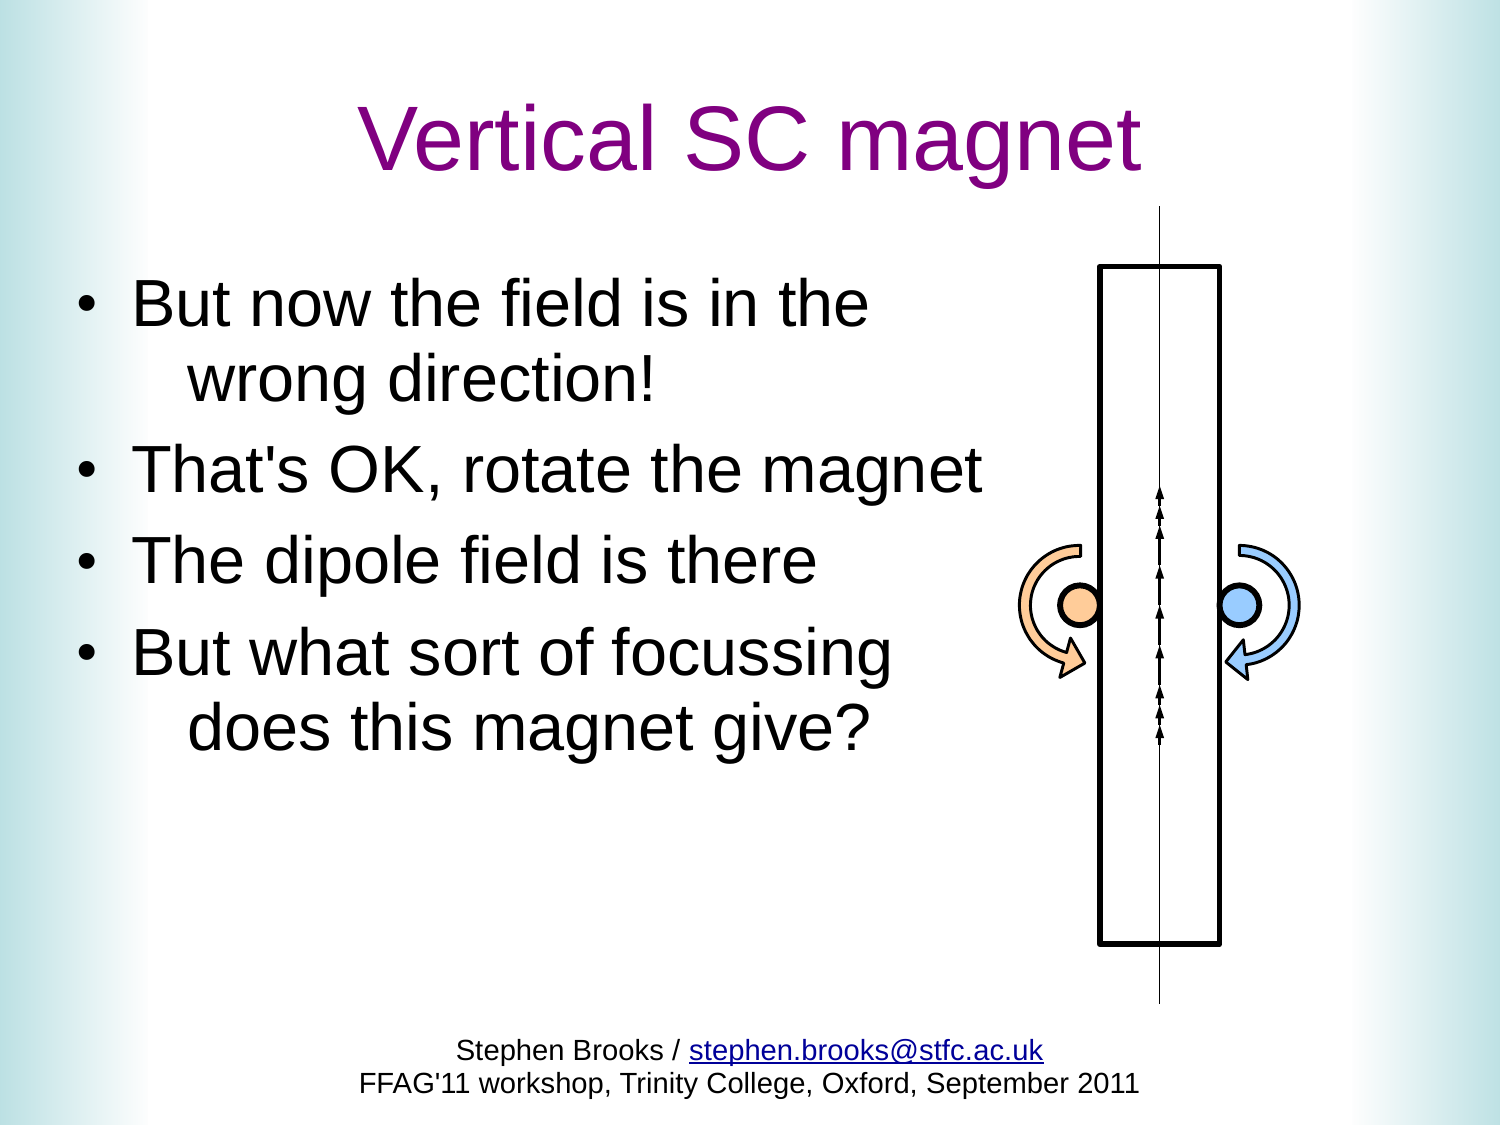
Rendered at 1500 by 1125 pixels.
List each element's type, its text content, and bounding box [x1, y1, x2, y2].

text_box [1225, 545, 1300, 680]
text_box [1219, 585, 1260, 626]
text_box [1060, 585, 1100, 626]
title Vertical SC magnet [75, 52, 1425, 225]
list But now the field is in the wrong direction! That's OK, rotate the magnet The dipole field is there But what sort of focussing does this magnet give? [75, 265, 1034, 991]
text_box [1019, 545, 1085, 678]
